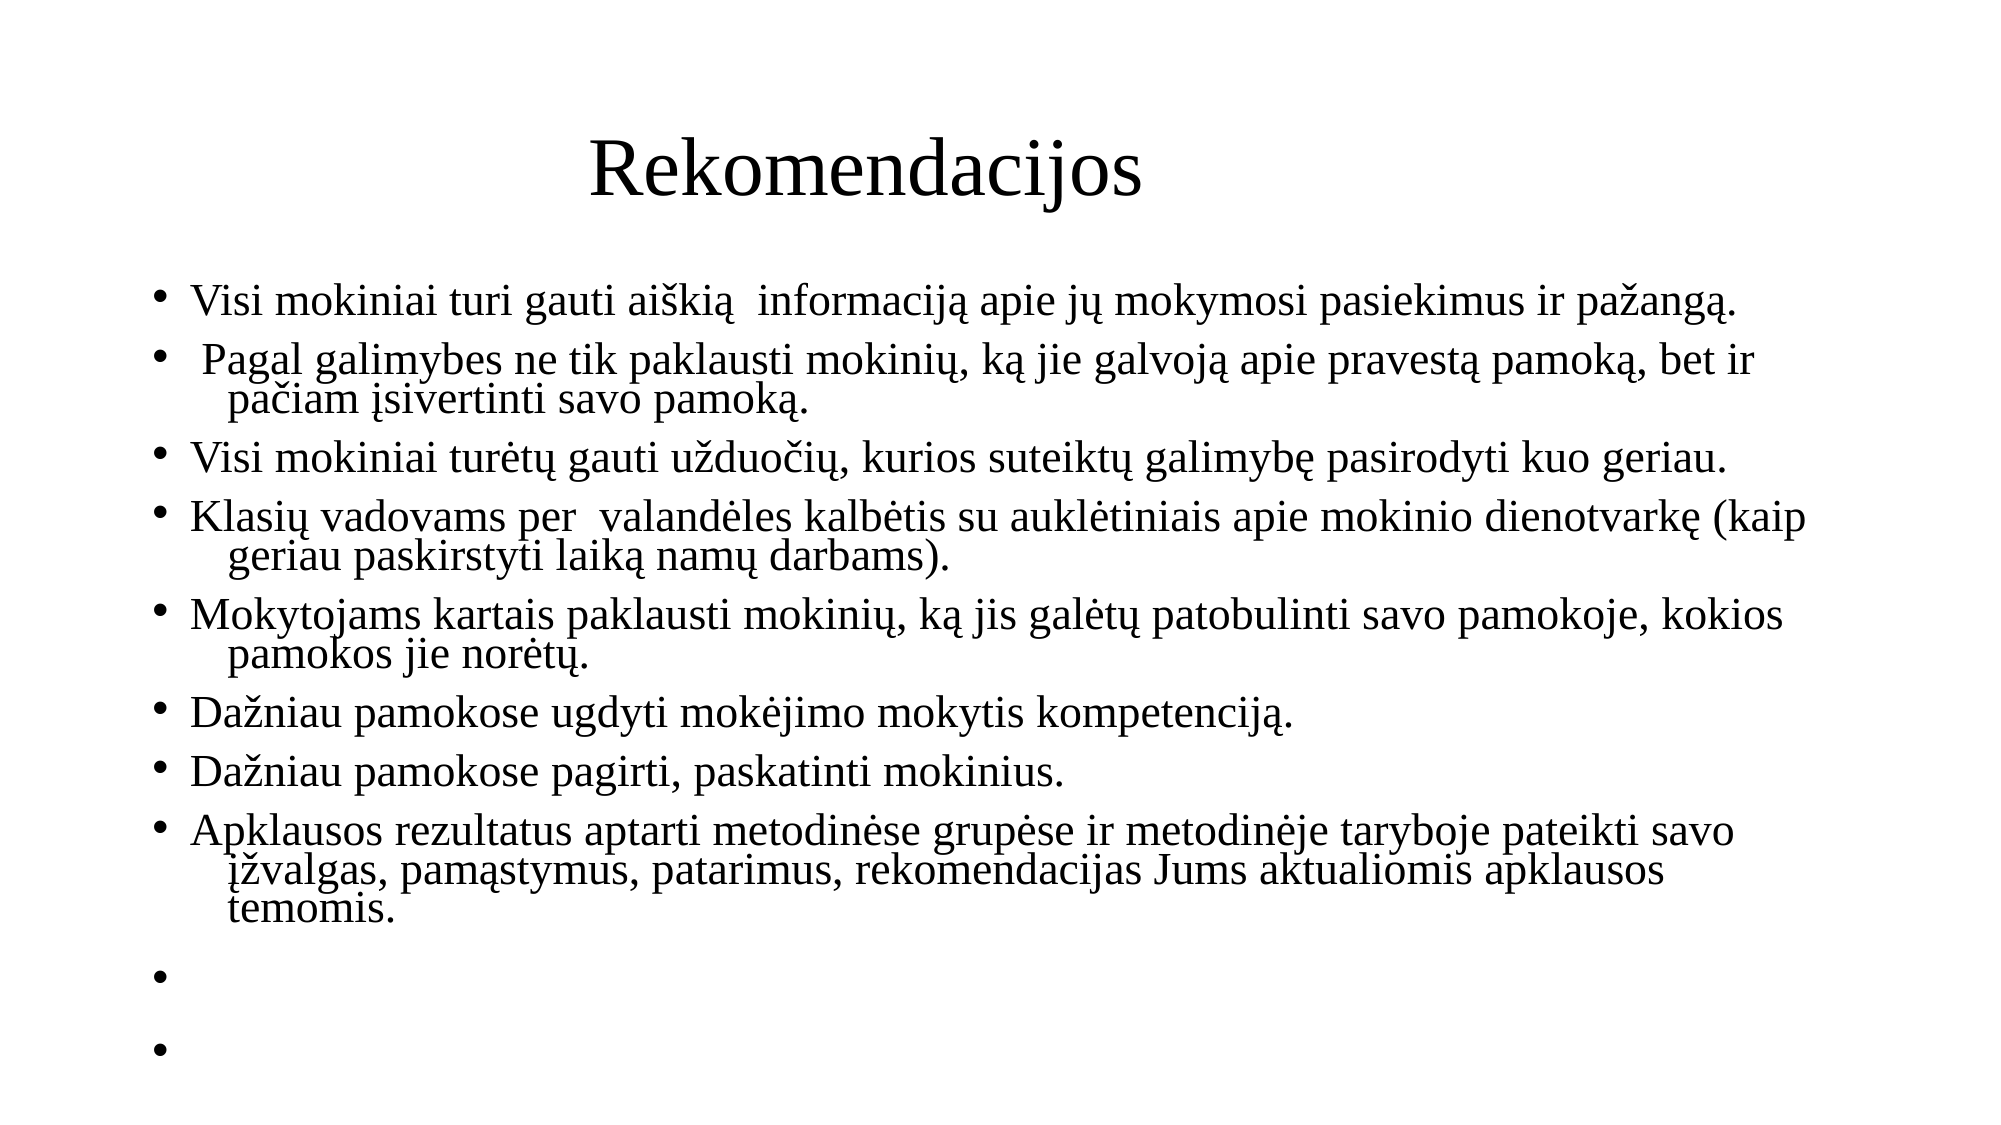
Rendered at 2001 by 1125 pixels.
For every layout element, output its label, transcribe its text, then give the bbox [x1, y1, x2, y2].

list Visi mokiniai turi gauti aiškią informaciją apie jų mokymosi pasiekimus ir pažangą. Pagal galimybes ne tik paklausti mokinių, ką jie galvoją apie pravestą pamoką, bet ir pačiam įsivertinti savo pamoką. Visi mokiniai turėtų gauti užduočių, kurios suteiktų galimybę pasirodyti kuo geriau. Klasių vadovams per valandėles kalbėtis su auklėtiniais apie mokinio dienotvarkę (kaip geriau paskirstyti laiką namų darbams). Mokytojams kartais paklausti mokinių, ką jis galėtų patobulinti savo pamokoje, kokios pamokos jie norėtų. Dažniau pamokose ugdyti mokėjimo mokytis kompetenciją. Dažniau pamokose pagirti, paskatinti mokinius. Apklausos rezultatus aptarti metodinėse grupėse ir metodinėje taryboje pateikti savo įžvalgas, pamąstymus, patarimus, rekomendacijas Jums aktualiomis apklausos temomis. [137, 277, 1863, 1014]
title Rekomendacijos [137, 59, 1863, 277]
